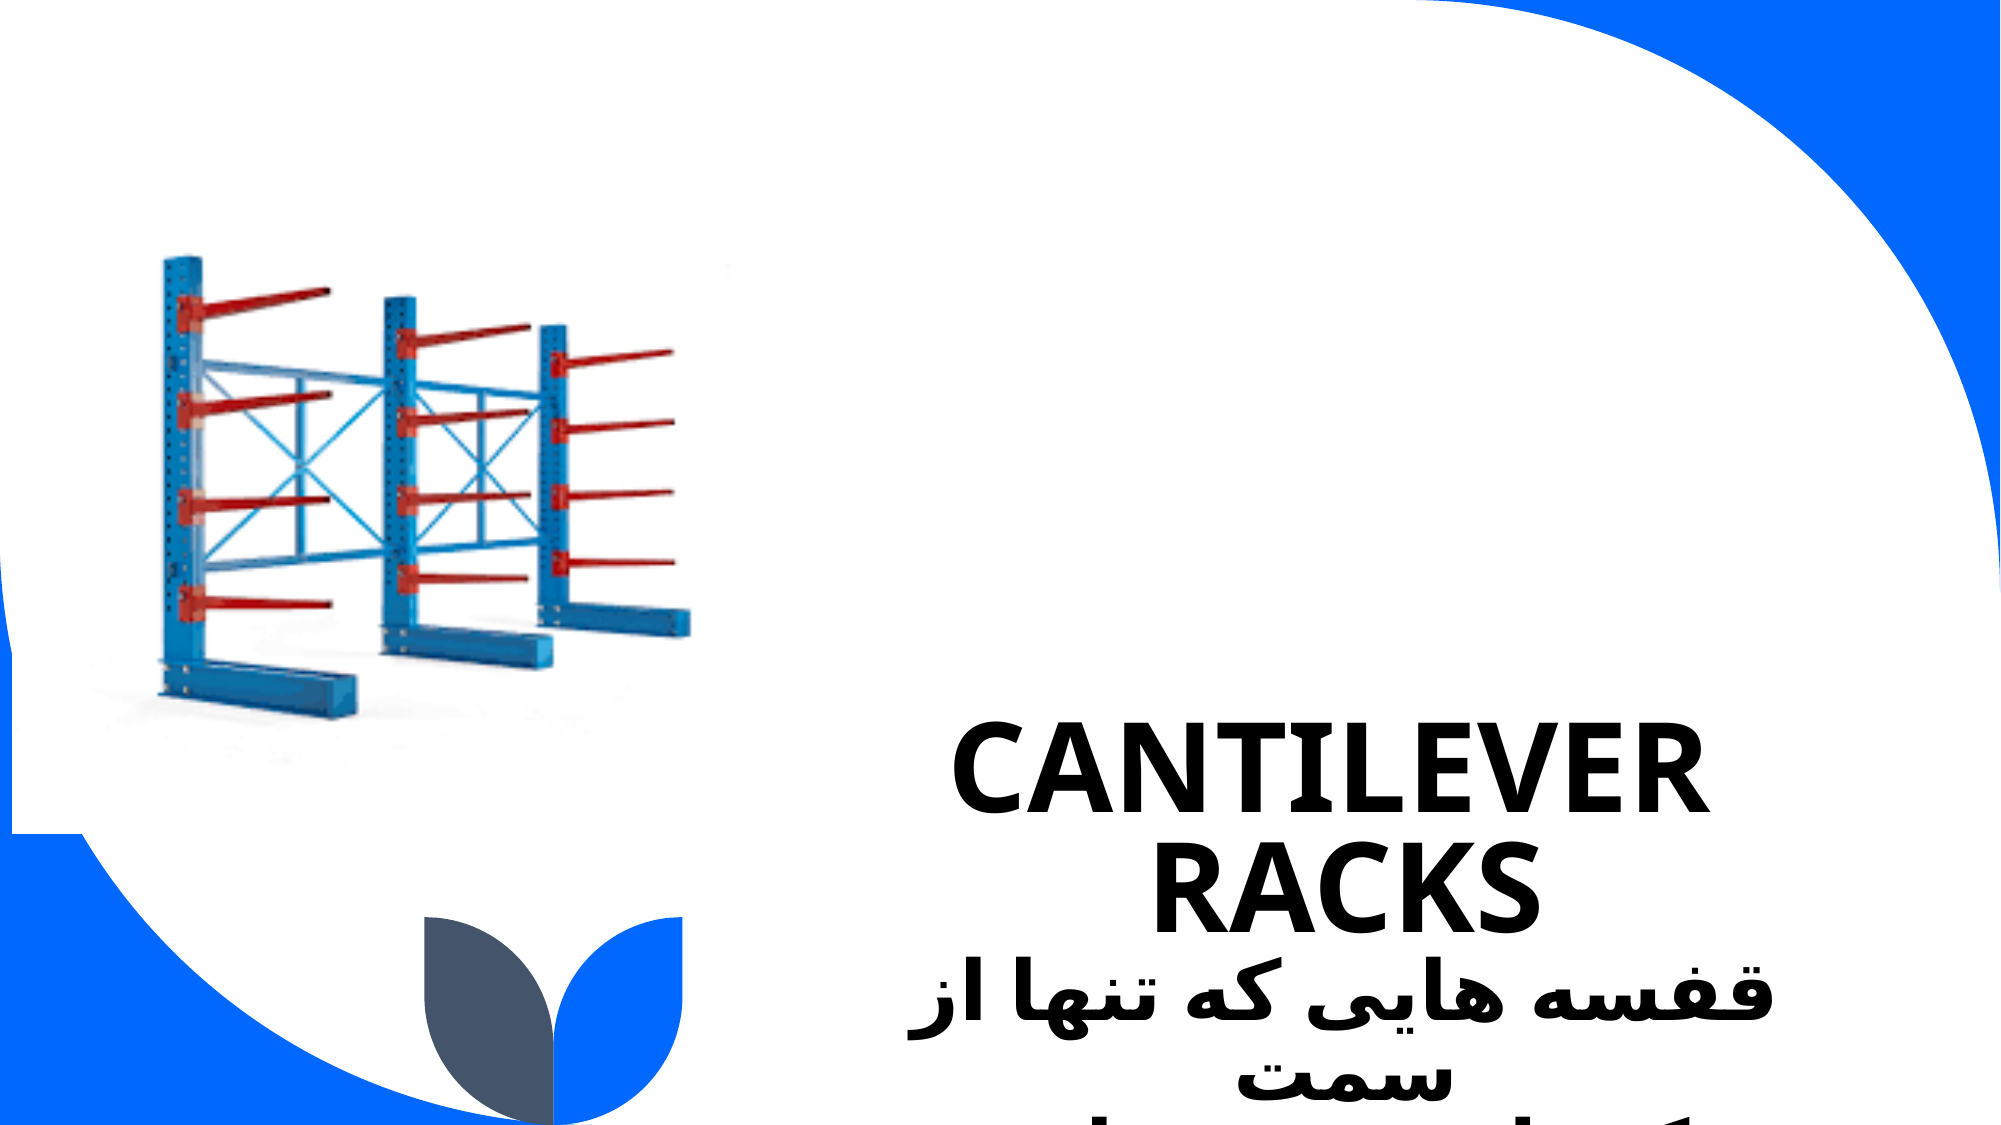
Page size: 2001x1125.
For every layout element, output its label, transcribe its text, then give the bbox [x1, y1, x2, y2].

title CANTILEVER RACKS قفسه هایی که تنها از سمت یک طرف پشتیبانی میشوند بسته اند و یک طرف دیگر برای قرار دادن و برداشتن میله های بلند استفاده میشود [858, 709, 1834, 1025]
picture [12, 133, 730, 834]
